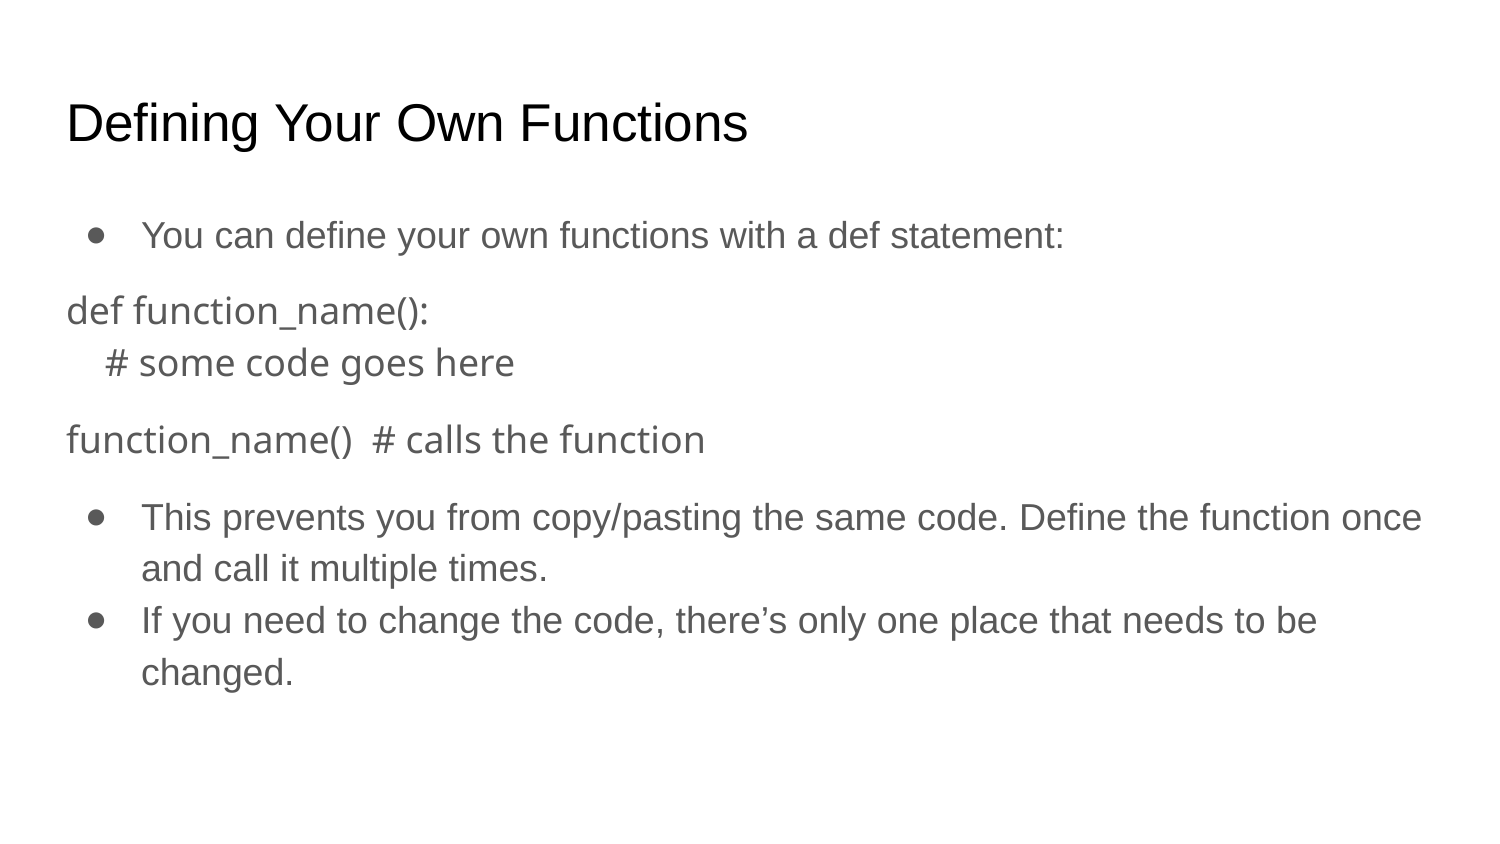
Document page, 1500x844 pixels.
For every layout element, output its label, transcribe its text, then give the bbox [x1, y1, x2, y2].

title Defining Your Own Functions [51, 72, 1449, 167]
list You can define your own functions with a def statement: def function_name(): # some code goes here function_name() # calls the function This prevents you from copy/pasting the same code. Define the function once and call it multiple times. If you need to change the code, there’s only one place that needs to be changed. [51, 189, 1449, 750]
